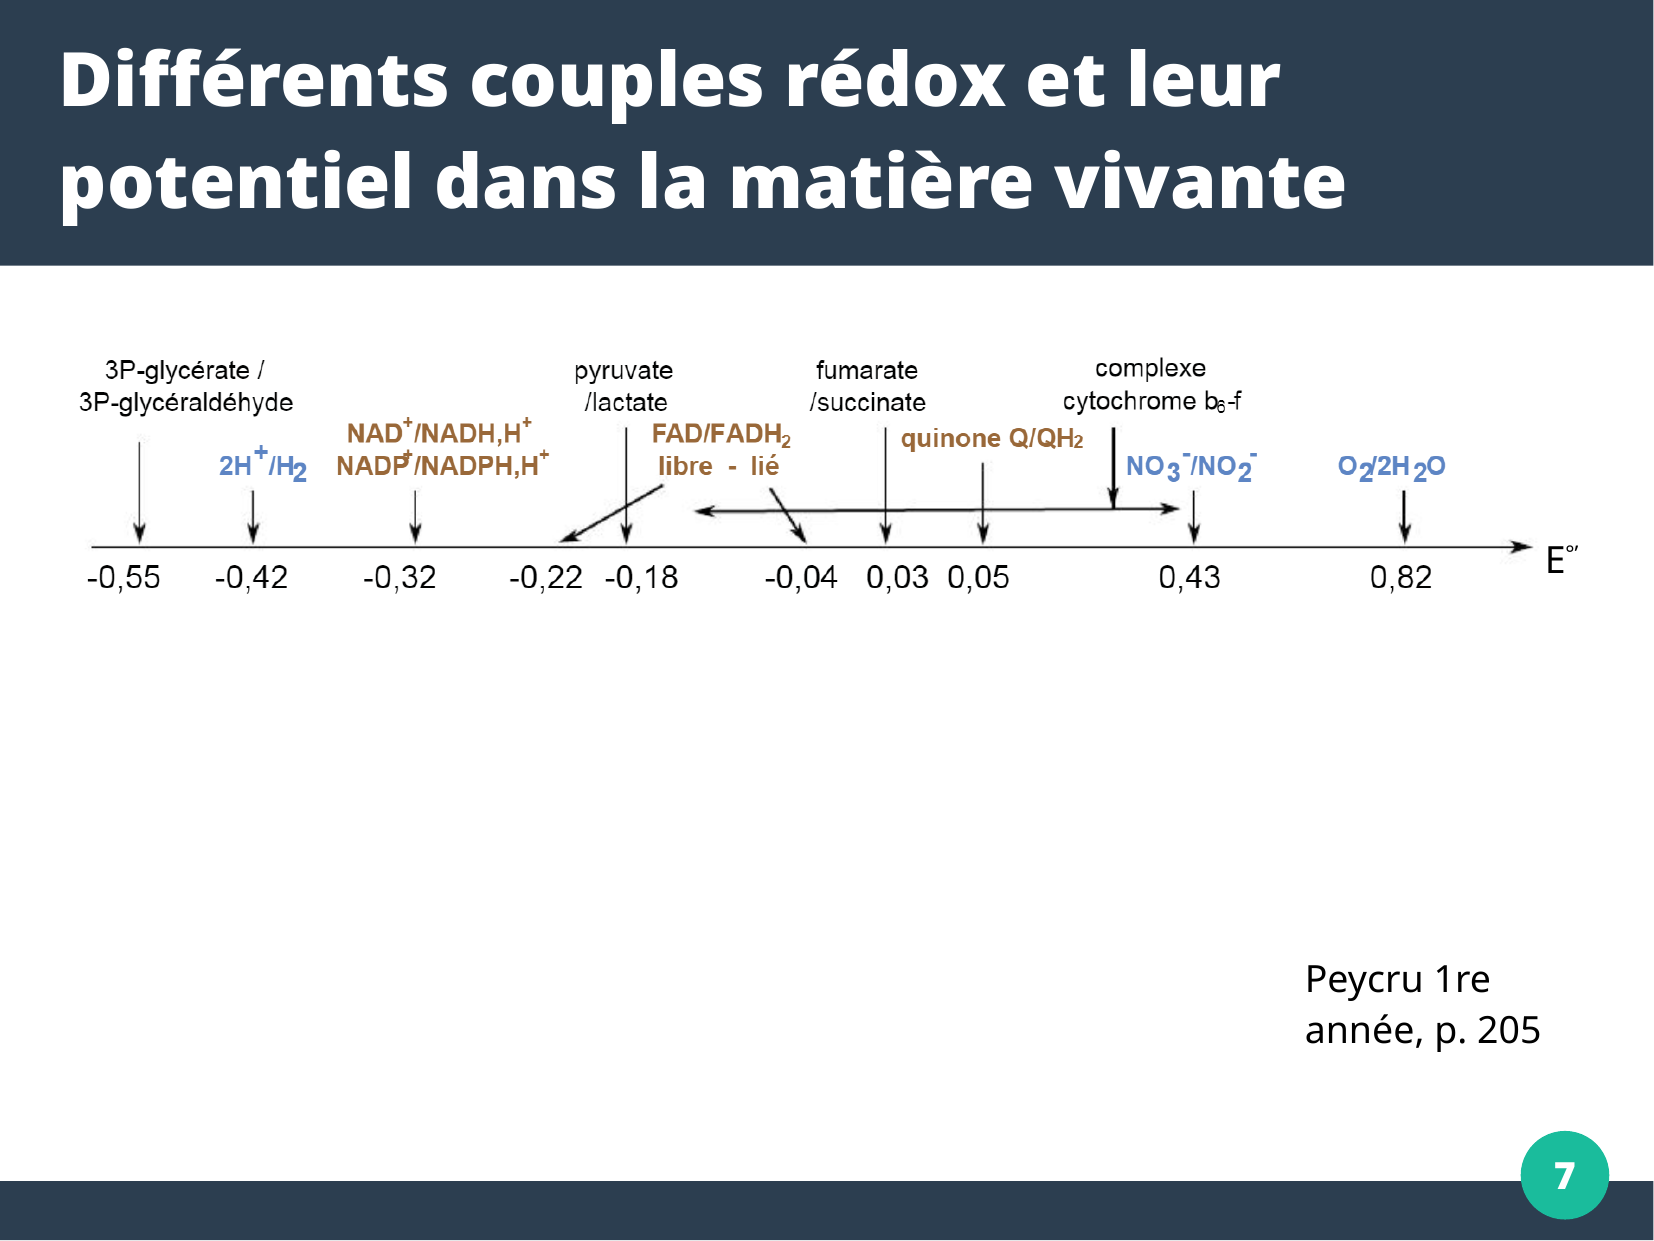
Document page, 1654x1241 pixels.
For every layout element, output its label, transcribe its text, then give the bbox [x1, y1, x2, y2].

text_box E°’ [1530, 526, 1621, 586]
title Différents couples rédox et leur potentiel dans la matière vivante [59, 49, 1595, 207]
picture [75, 344, 1546, 601]
text_box Peycru 1re année, p. 205 [1290, 945, 1591, 1047]
